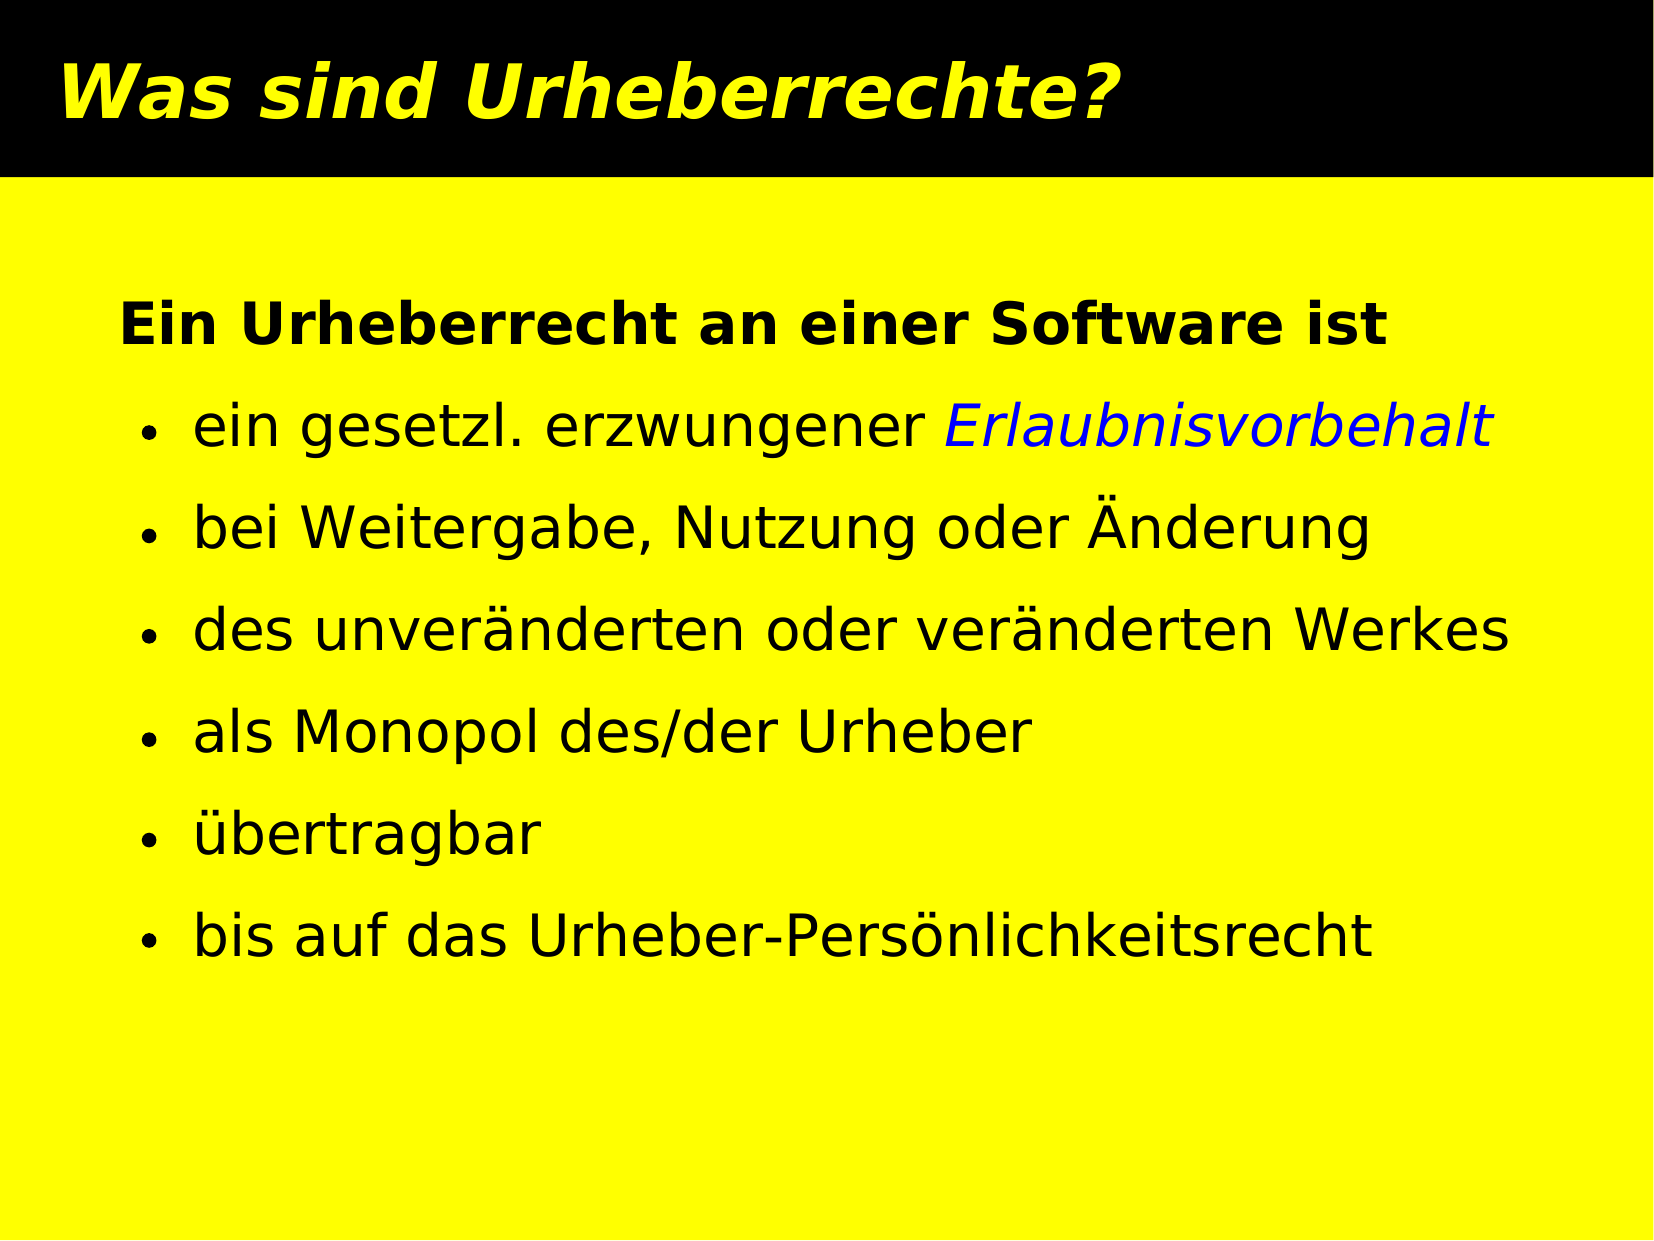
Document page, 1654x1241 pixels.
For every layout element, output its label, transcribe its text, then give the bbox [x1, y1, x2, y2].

text_box [0, 0, 1654, 1241]
text_box Was sind Urheberrechte? [41, 41, 1118, 144]
text_box Ein Urheberrecht an einer Software ist ein gesetzl. erzwungener Erlaubnisvorbehalt bei Weitergabe, Nutzung oder Änderung des unveränderten oder veränderten Werkes als Monopol des/der Urheber übertragbar bis auf das Urheber-Persönlichkeitsrecht [103, 283, 1529, 978]
